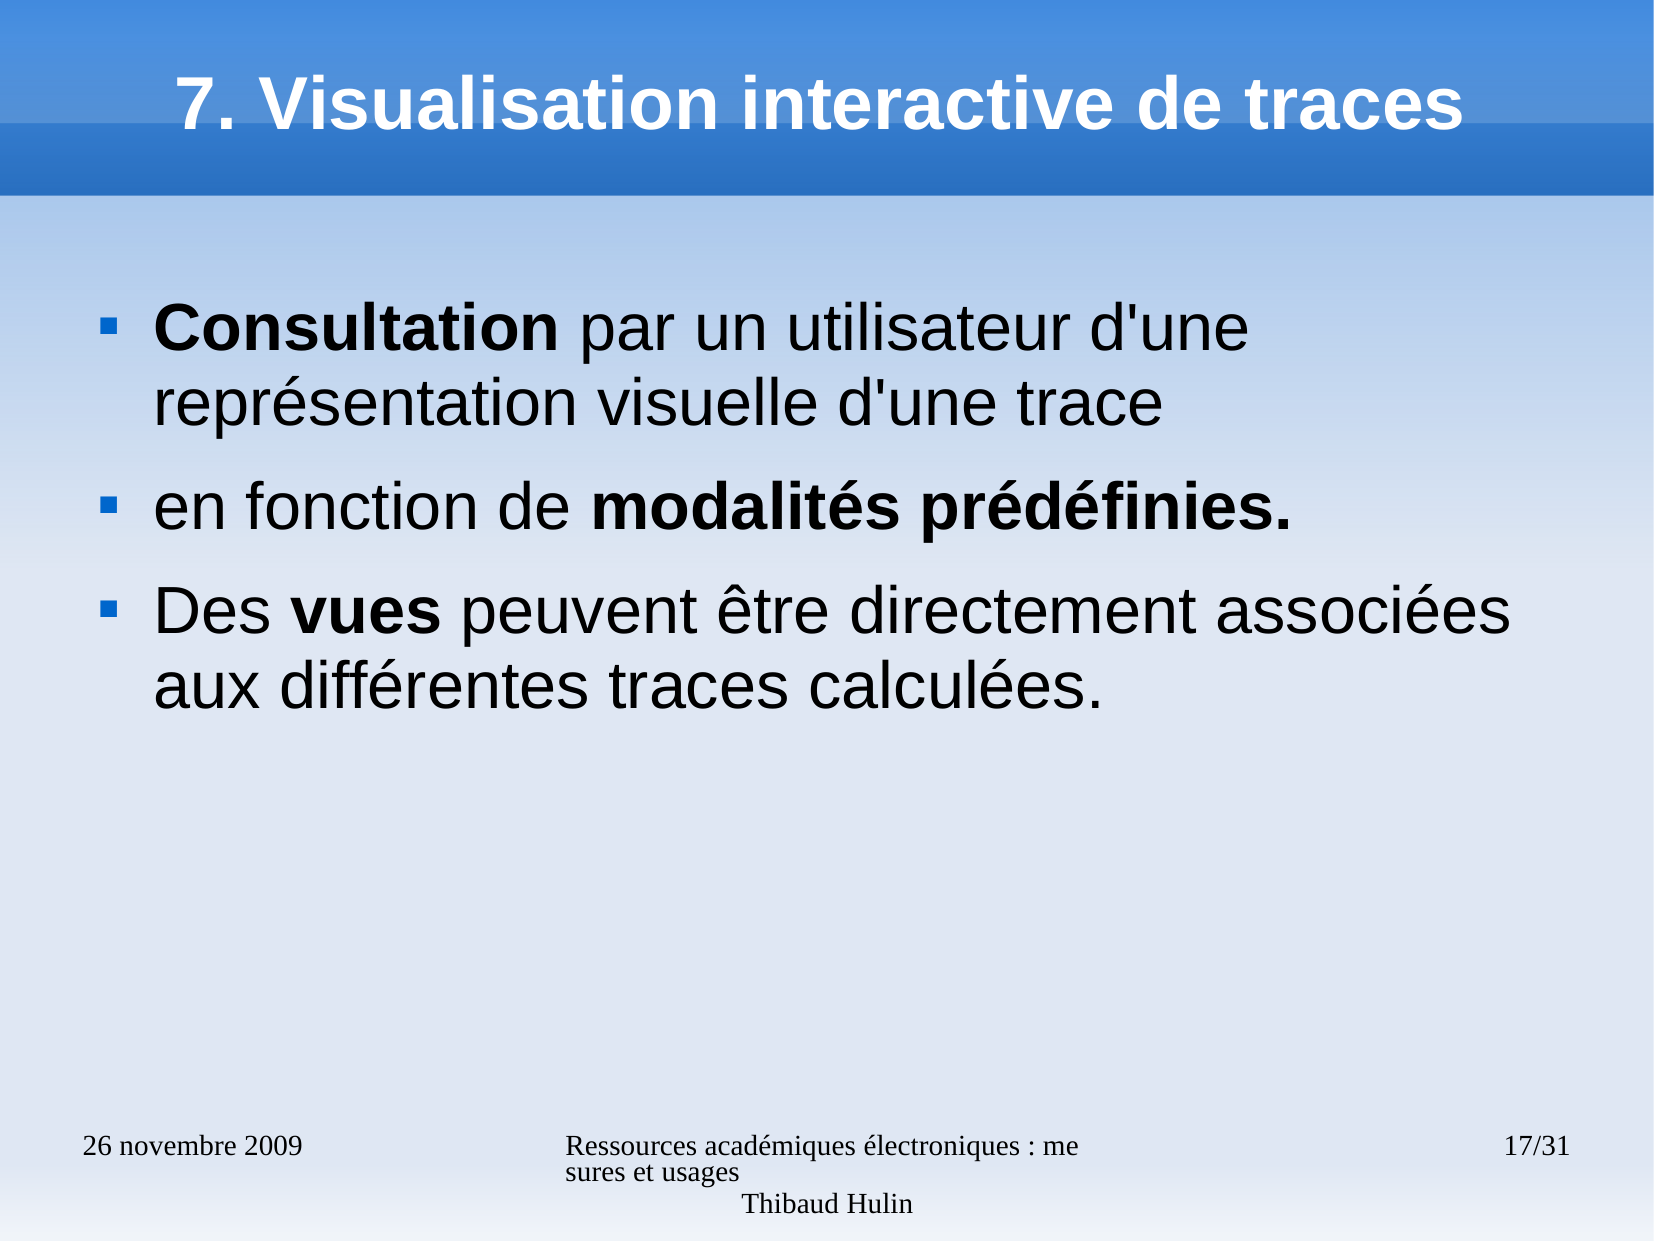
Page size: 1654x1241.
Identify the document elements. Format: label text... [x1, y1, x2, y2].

list Consultation par un utilisateur d'une représentation visuelle d'une trace en fonction de modalités prédéfinies. Des vues peuvent être directement associées aux différentes traces calculées. [82, 290, 1571, 1094]
picture [0, 0, 1654, 1241]
title 7. Visualisation interactive de traces [76, 7, 1565, 200]
